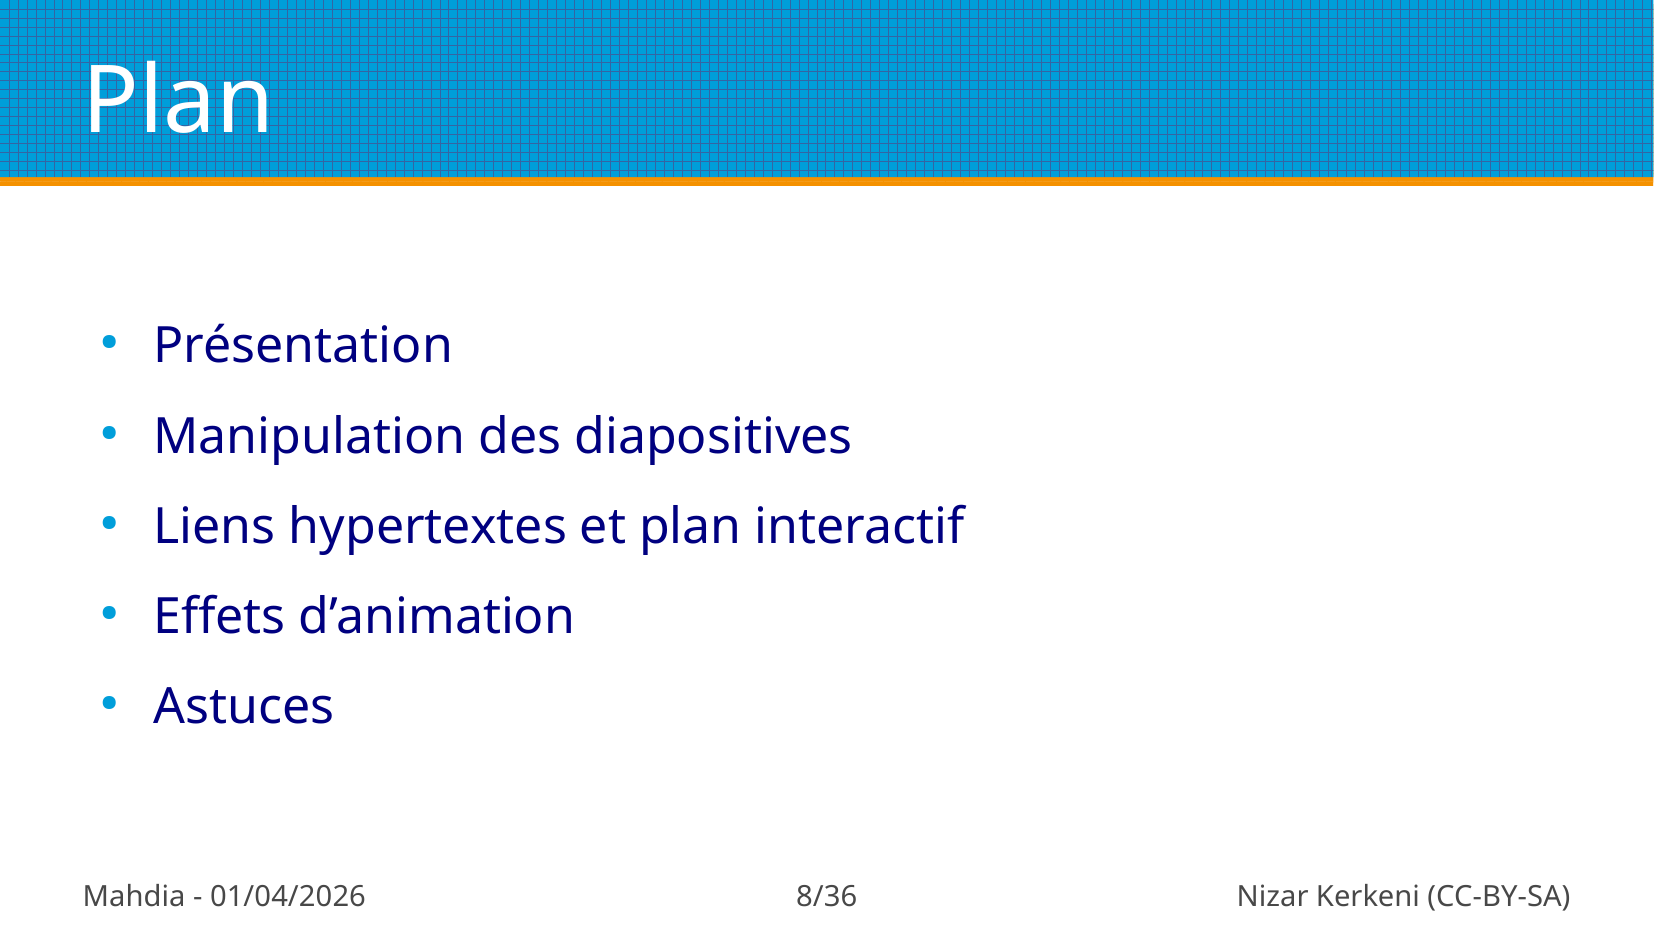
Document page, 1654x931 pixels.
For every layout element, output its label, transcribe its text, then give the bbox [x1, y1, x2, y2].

list Présentation Manipulation des diapositives Liens hypertextes et plan interactif Effets d’animation Astuces [82, 236, 1571, 813]
title Plan [82, 14, 1571, 178]
